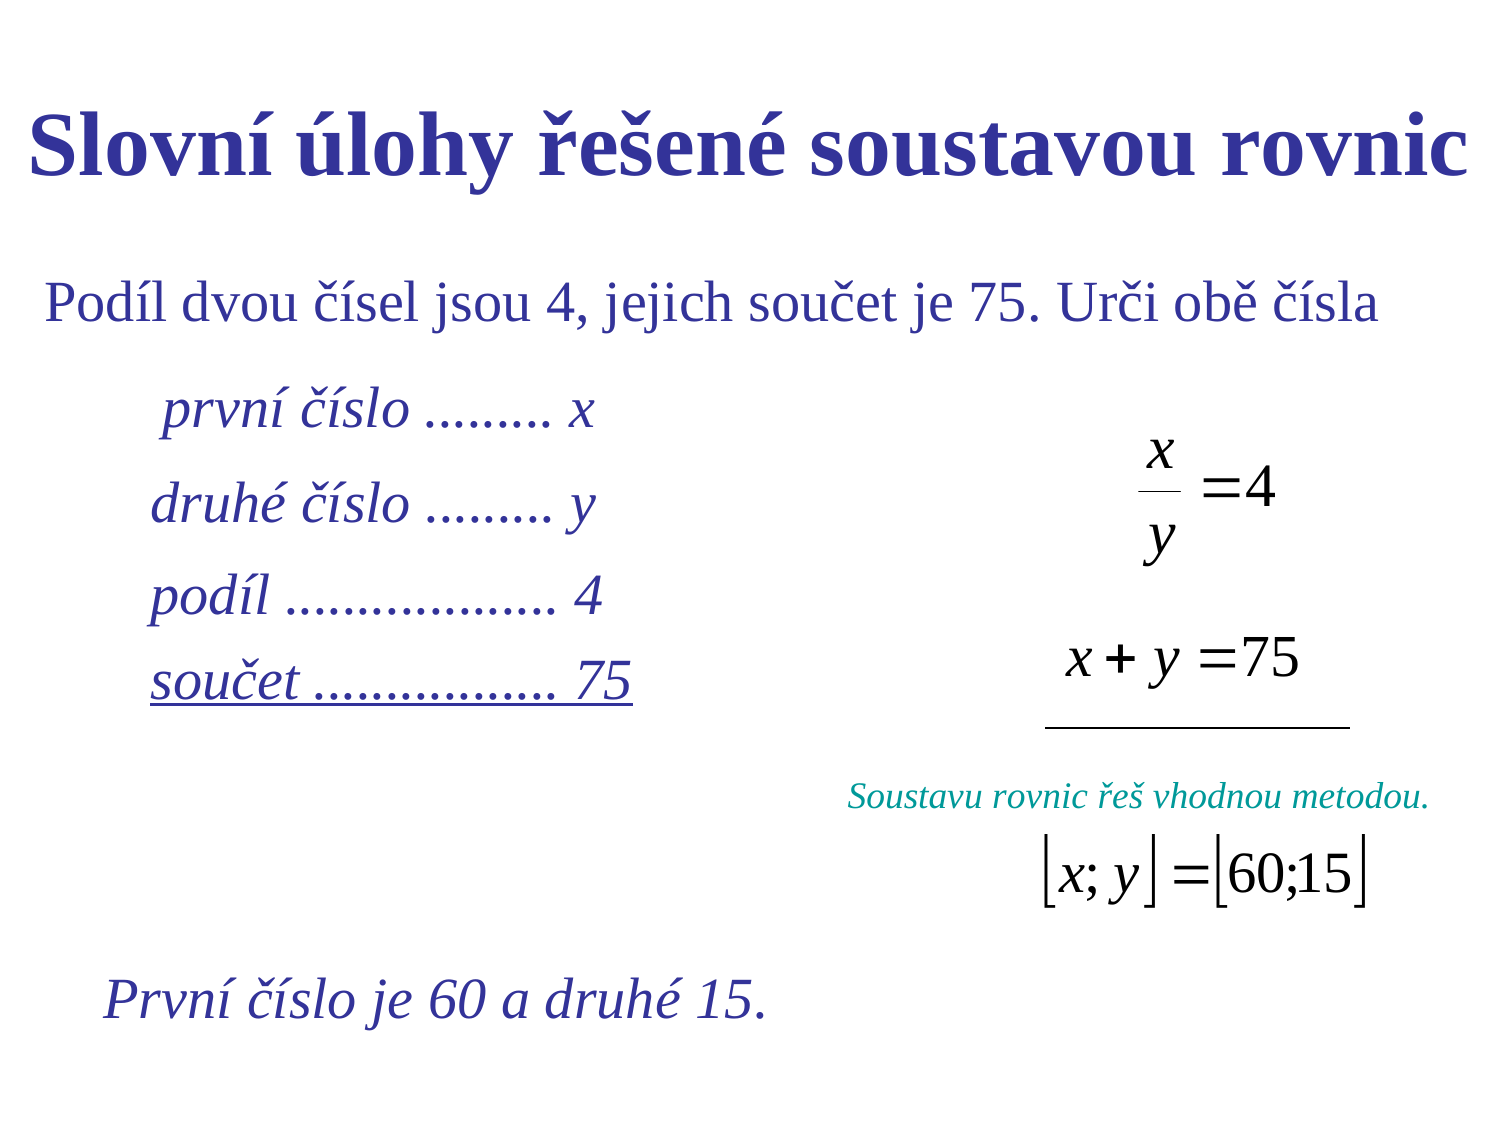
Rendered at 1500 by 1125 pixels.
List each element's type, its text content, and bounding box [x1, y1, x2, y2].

title Slovní úlohy řešené soustavou rovnic [0, 45, 1500, 233]
text_box První číslo je 60 a druhé 15. [88, 952, 1424, 1038]
text_box Soustavu rovnic řeš vhodnou metodou. [832, 763, 1500, 824]
chart [1033, 834, 1377, 918]
text_box Podíl dvou čísel jsou 4, jejich součet je 75. Urči obě čísla [29, 255, 1412, 341]
chart [1054, 621, 1309, 702]
text_box druhé číslo ......... y [135, 456, 892, 542]
chart [1128, 408, 1288, 579]
text_box první číslo ......... x [147, 361, 904, 448]
text_box součet ................. 75 [135, 633, 892, 719]
text_box podíl ................... 4 [135, 548, 951, 634]
